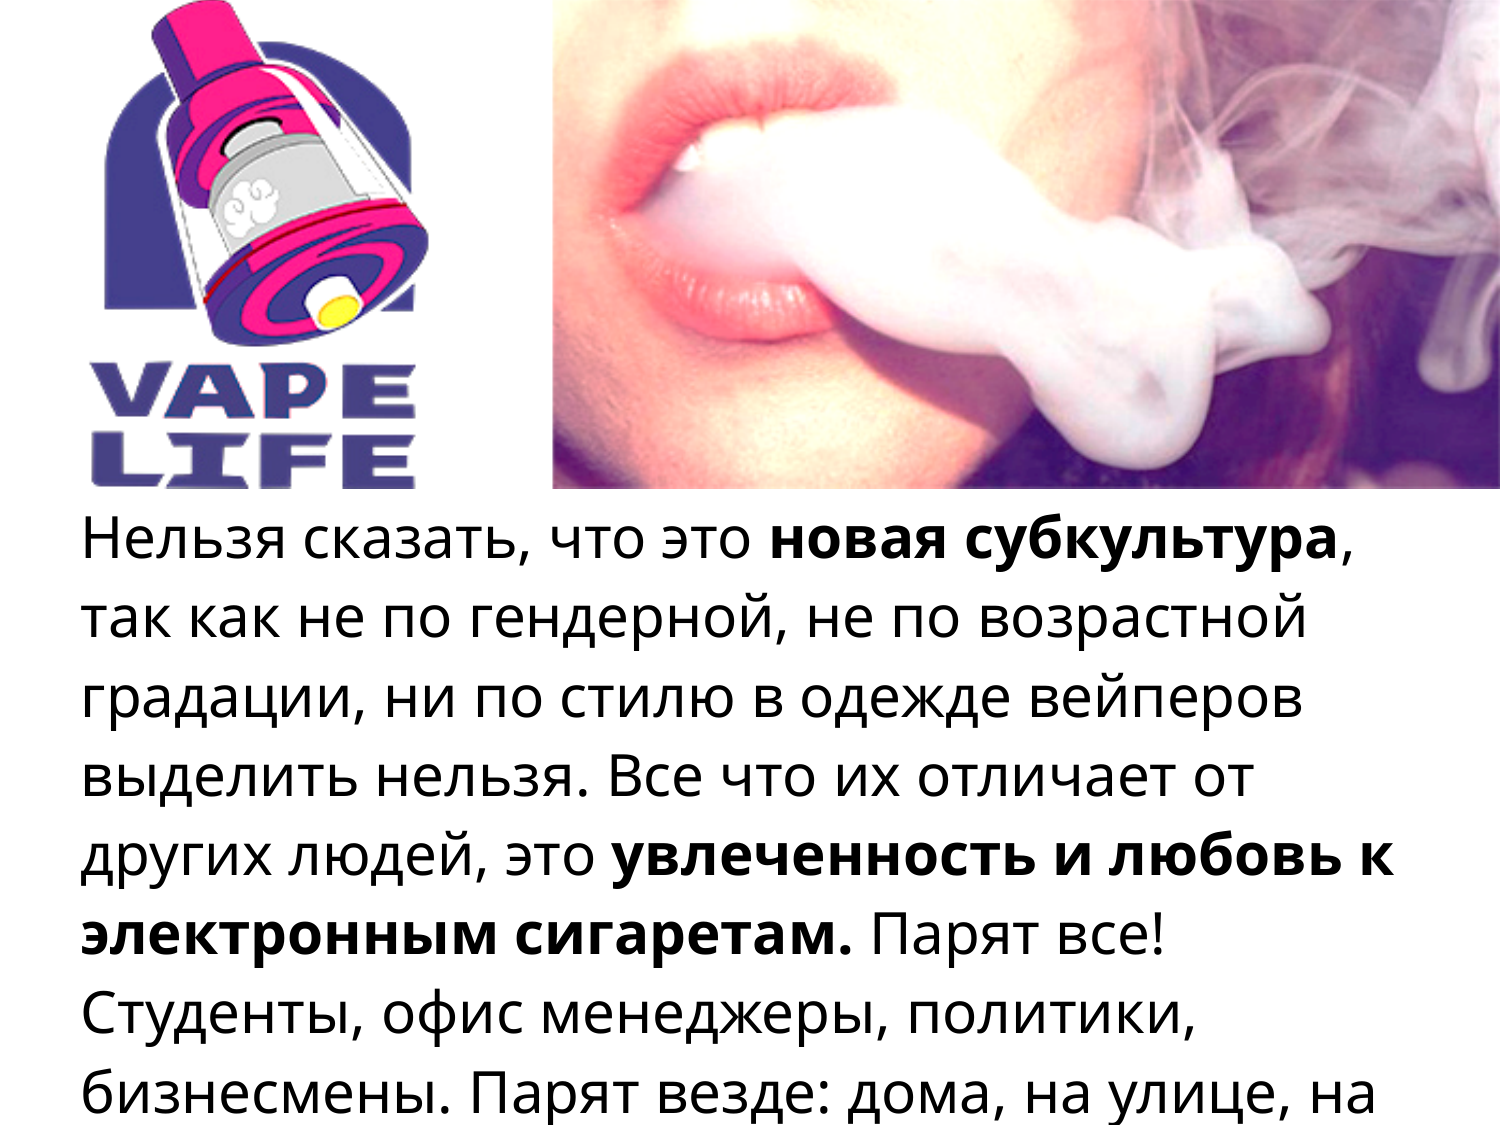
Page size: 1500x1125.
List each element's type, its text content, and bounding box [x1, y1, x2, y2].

text_box Нельзя сказать, что это новая субкультура, так как не по гендерной, не по возрастной градации, ни по стилю в одежде вейперов выделить нельзя. Все что их отличает от других людей, это увлеченность и любовь к электронным сигаретам. Парят все! Студенты, офис менеджеры, политики, бизнесмены. Парят везде: дома, на улице, на пляже, в автобусе, в самолете. [66, 489, 1473, 1125]
picture [0, 0, 1500, 489]
